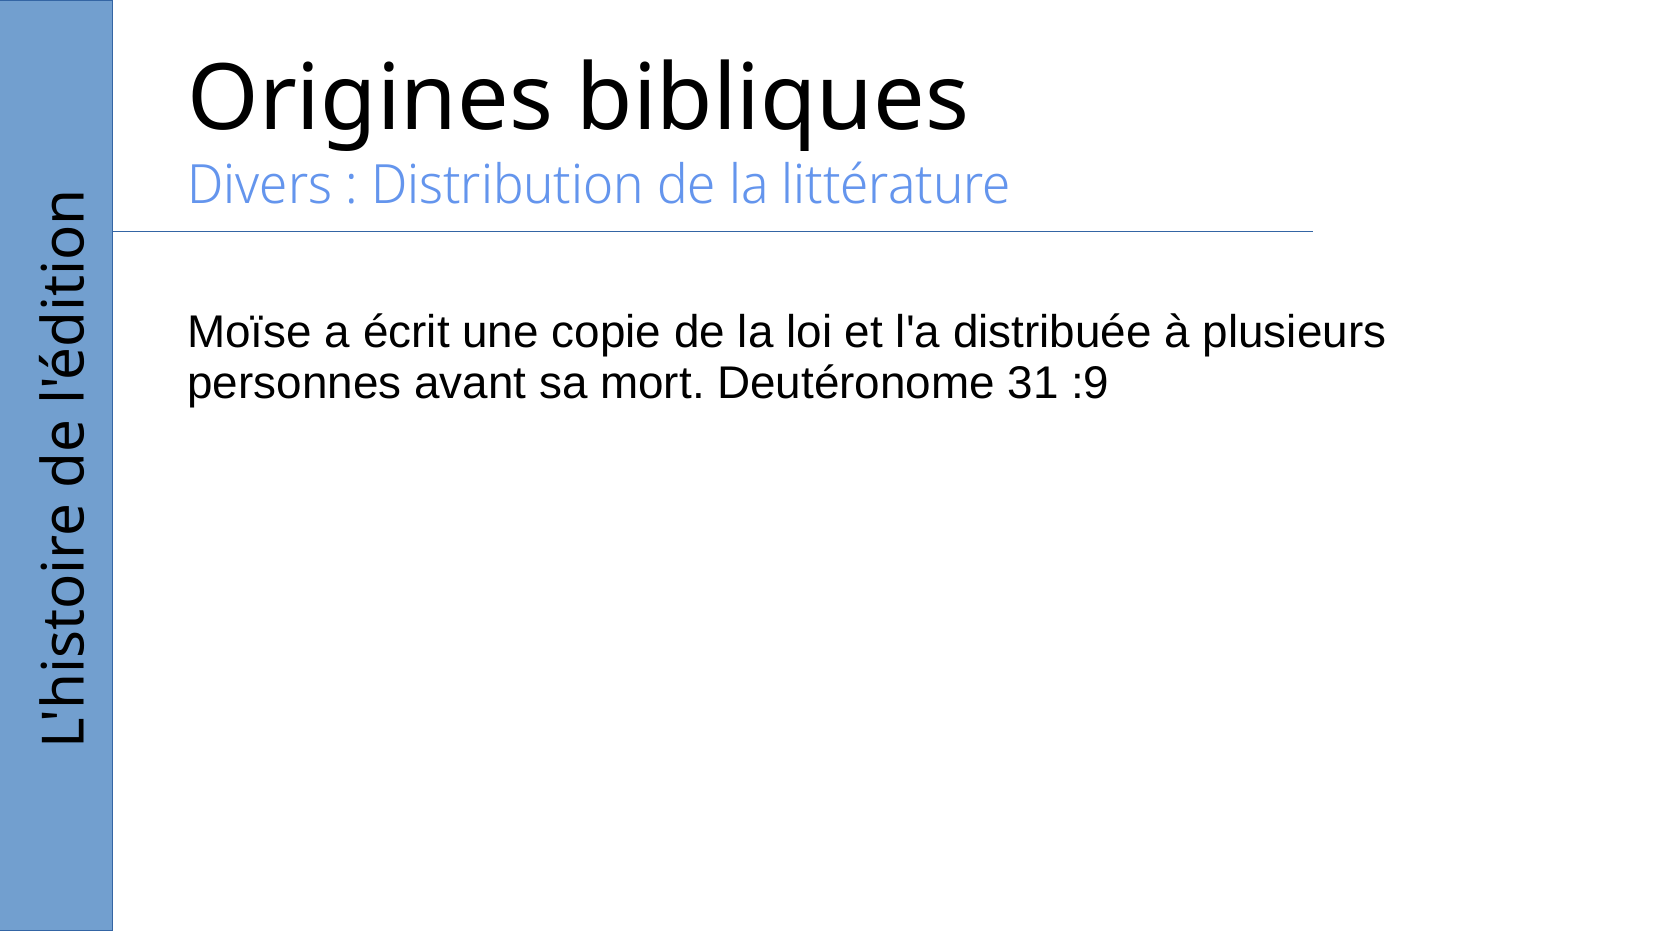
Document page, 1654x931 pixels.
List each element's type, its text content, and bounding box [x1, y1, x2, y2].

title Divers : Distribution de la littérature [187, 125, 1571, 239]
text_box [0, 0, 113, 931]
subtitle Moïse a écrit une copie de la loi et l'a distribuée à plusieurs personnes avant sa mort. Deutéronome 31 :9 [187, 306, 1571, 846]
text_box L'histoire de l'édition [13, 37, 105, 901]
title Origines bibliques [187, 33, 1571, 125]
